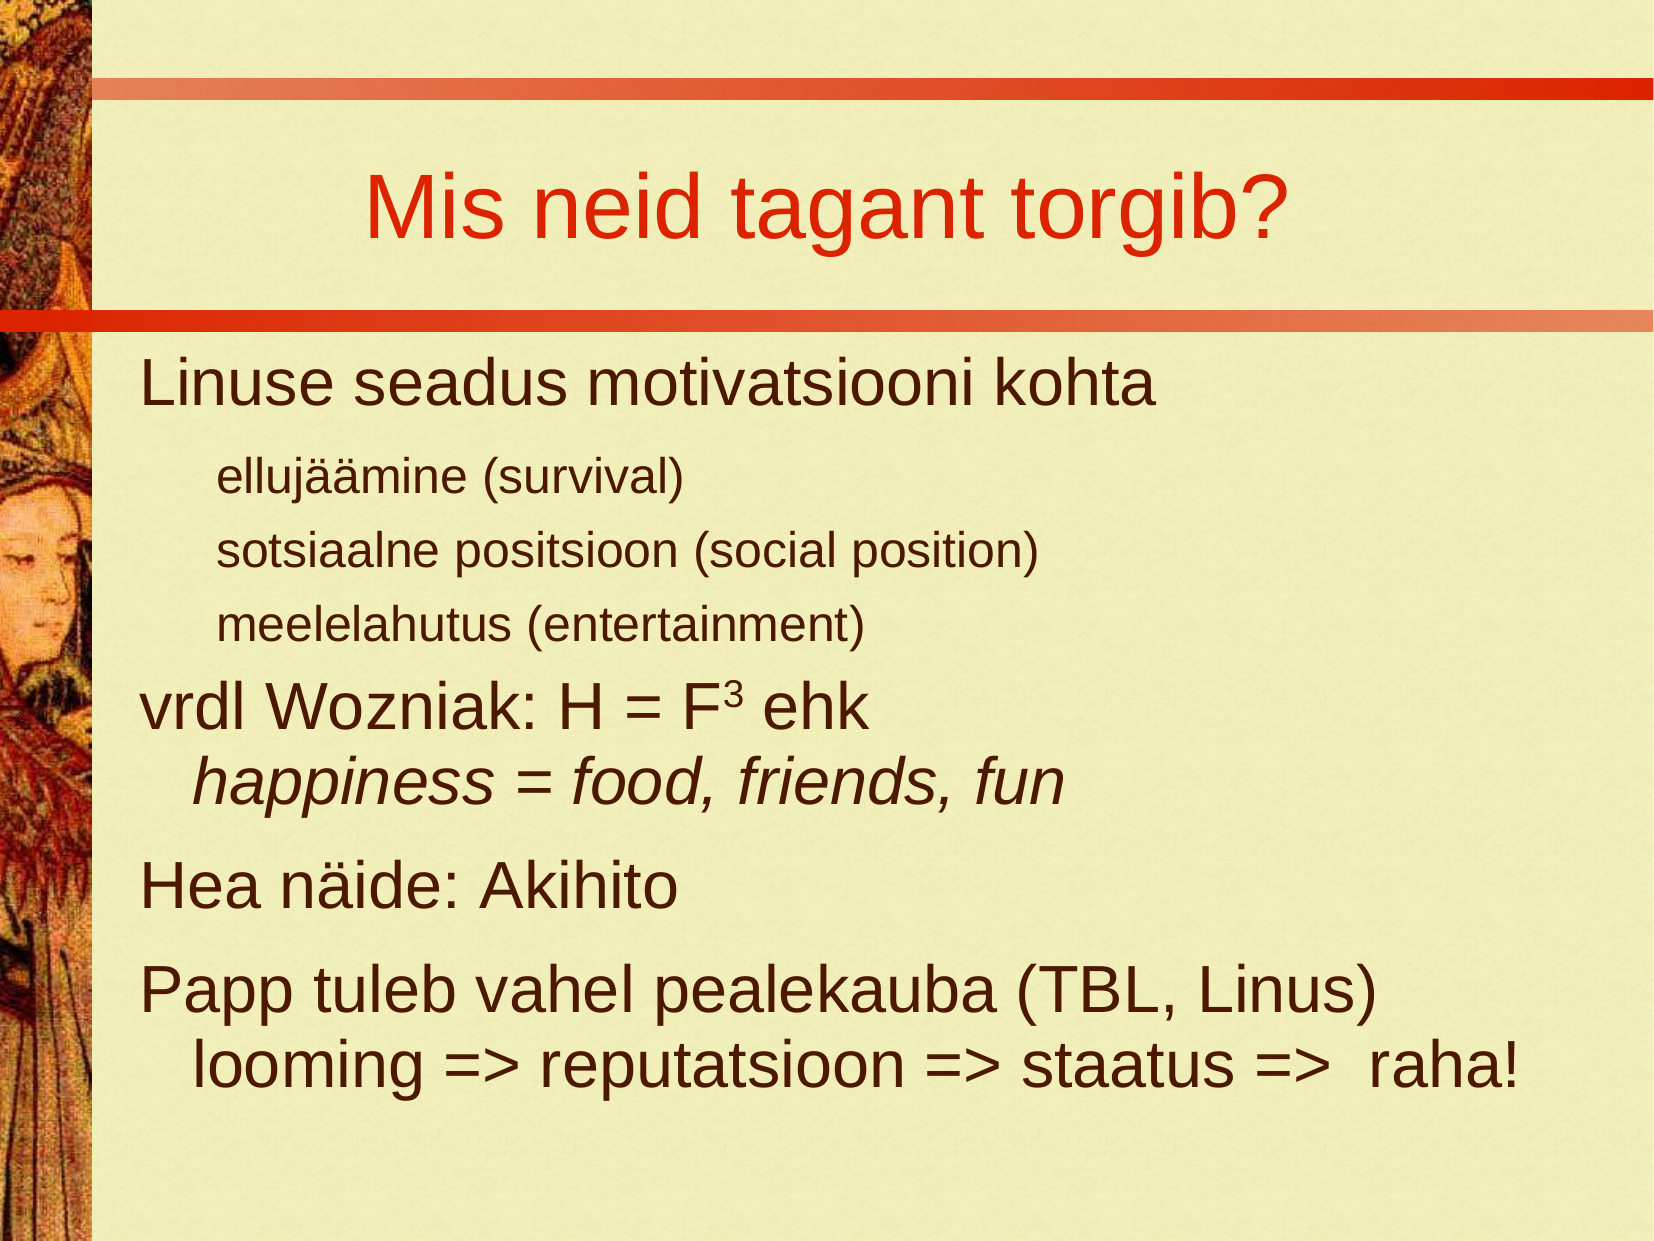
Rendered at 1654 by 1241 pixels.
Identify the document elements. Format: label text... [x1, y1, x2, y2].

picture [0, 332, 1654, 1241]
title Mis neid tagant torgib? [121, 102, 1534, 311]
picture [0, 0, 1654, 310]
list Linuse seadus motivatsiooni kohta ellujäämine (survival) sotsiaalne positsioon (social position) meelelahutus (entertainment) vrdl Wozniak: H = F3 ehk happiness = food, friends, fun Hea näide: Akihito Papp tuleb vahel pealekauba (TBL, Linus) looming => reputatsioon => staatus => raha! [121, 344, 1534, 1127]
